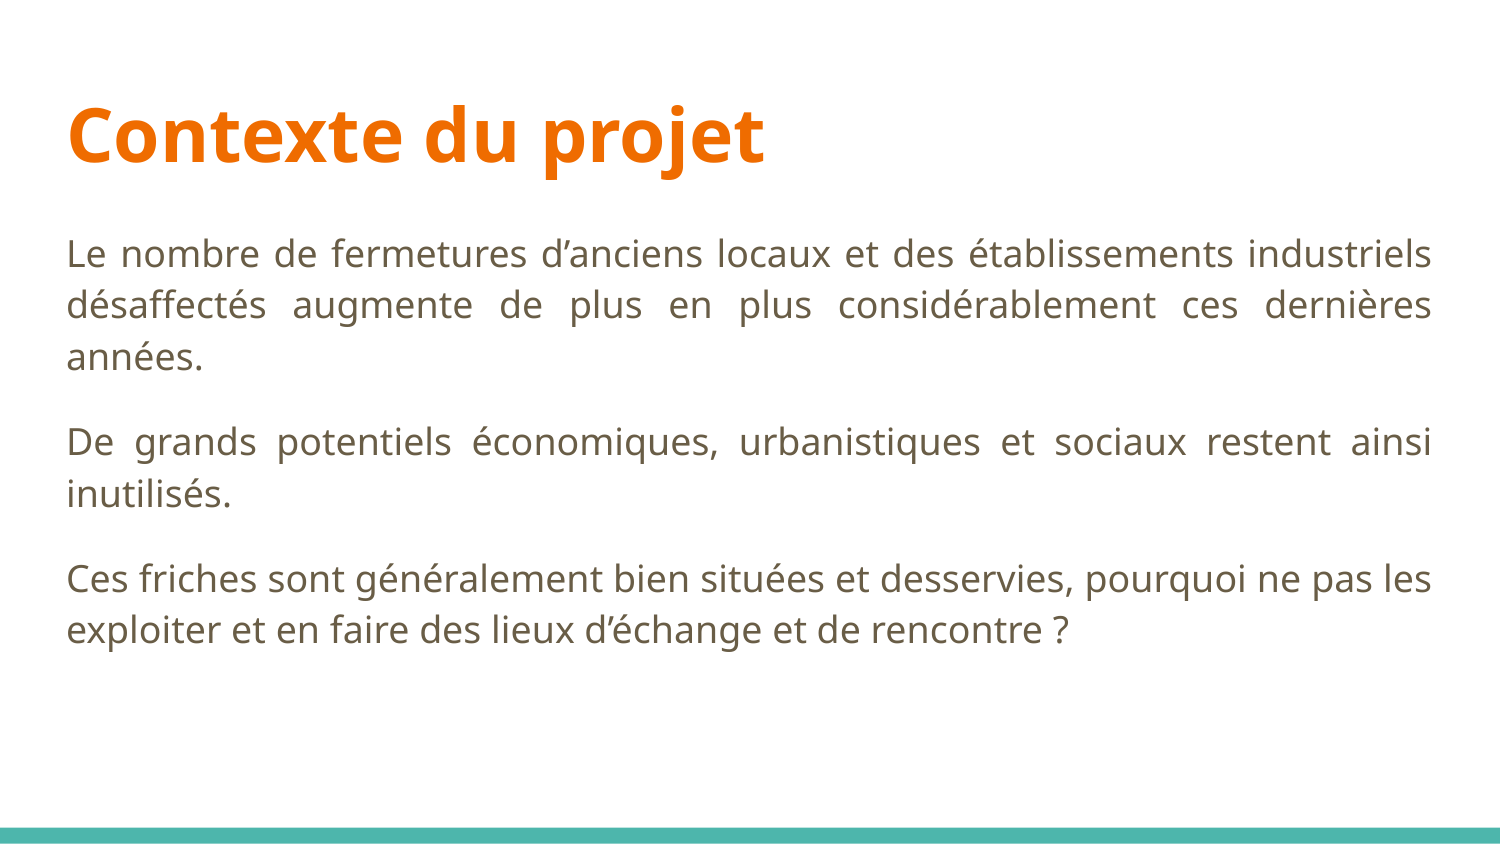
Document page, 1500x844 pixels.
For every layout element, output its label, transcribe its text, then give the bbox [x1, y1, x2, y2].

title Contexte du projet [51, 72, 1449, 189]
list Le nombre de fermetures d’anciens locaux et des établissements industriels désaffectés augmente de plus en plus considérablement ces dernières années. De grands potentiels économiques, urbanistiques et sociaux restent ainsi inutilisés. Ces friches sont généralement bien situées et desservies, pourquoi ne pas les exploiter et en faire des lieux d’échange et de rencontre ? [51, 207, 1449, 750]
